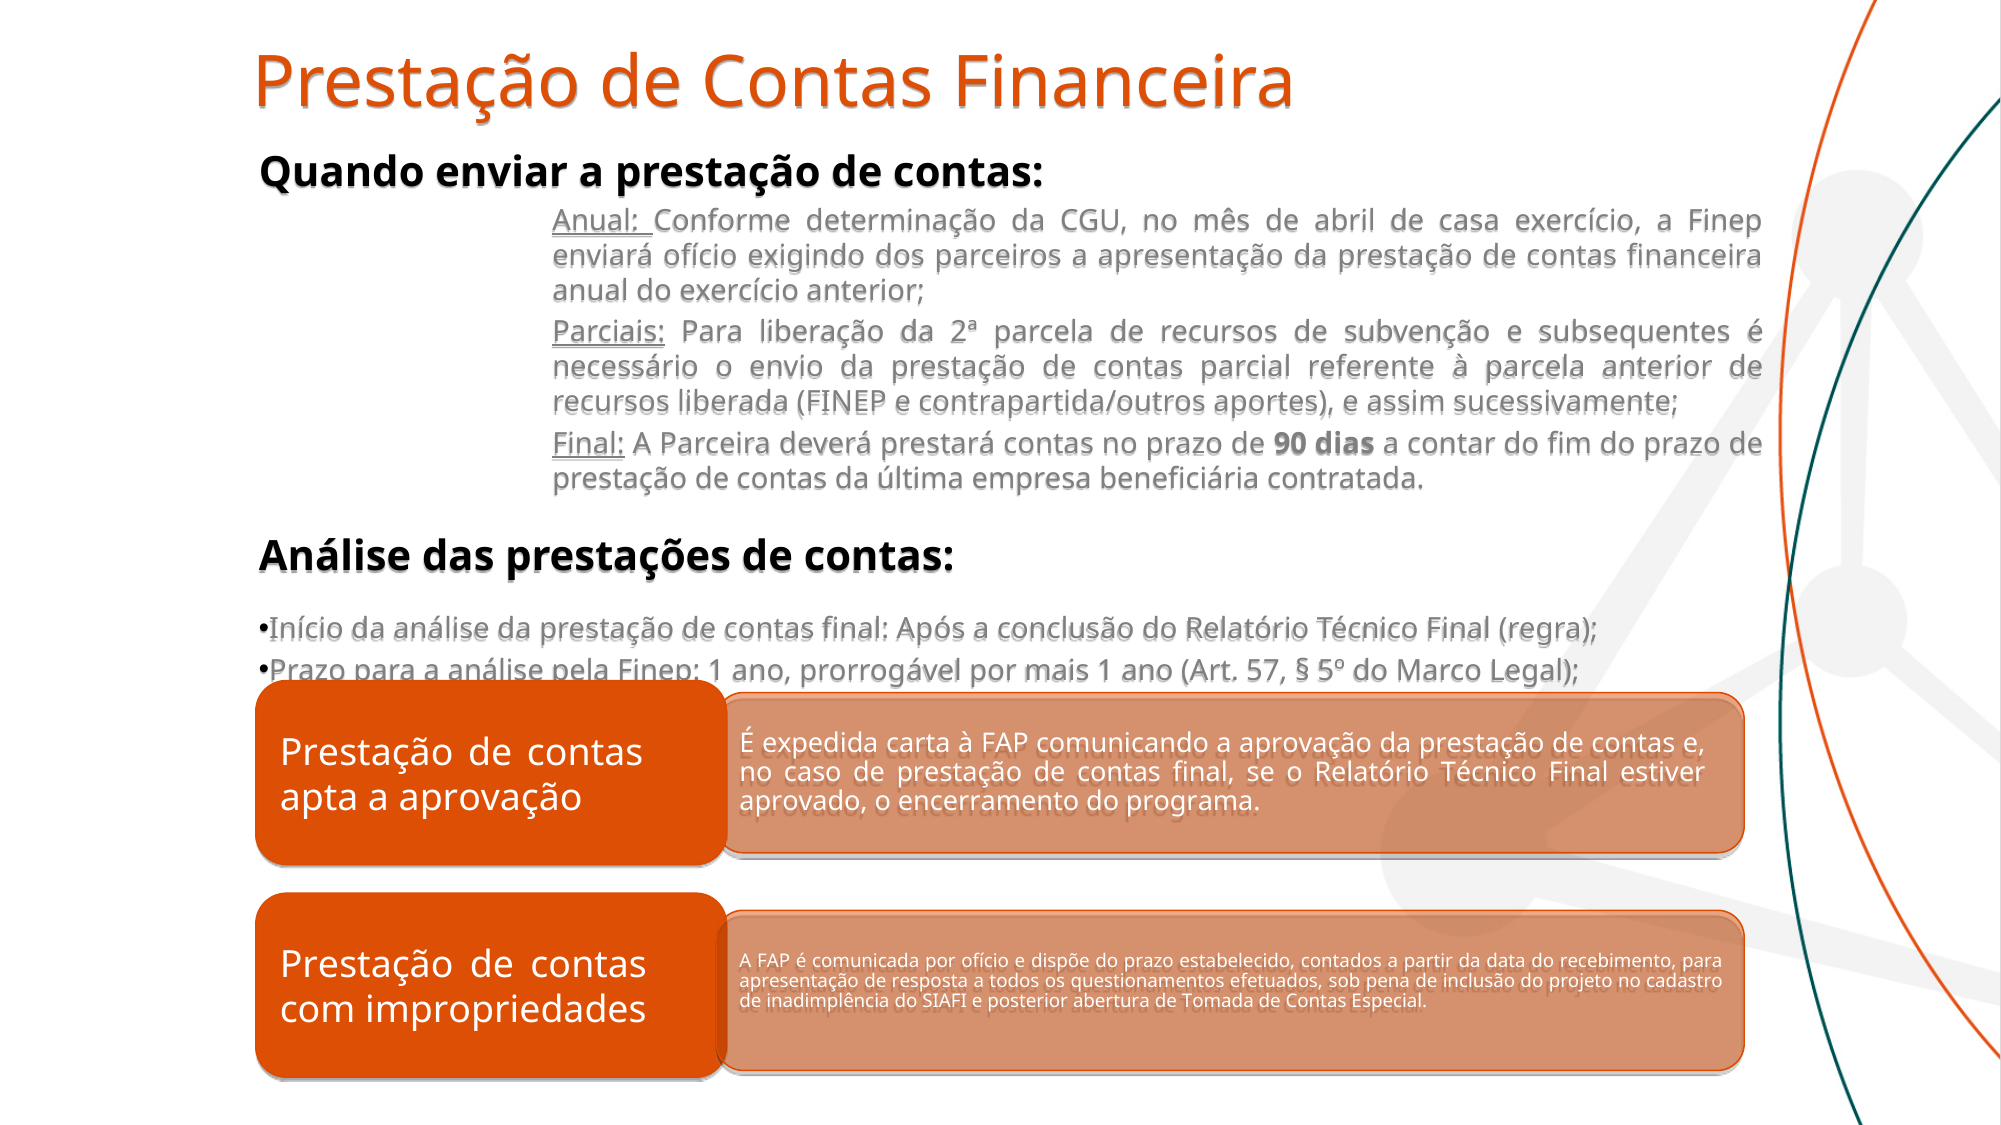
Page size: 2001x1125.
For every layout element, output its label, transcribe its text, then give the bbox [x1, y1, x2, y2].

text_box Quando enviar a prestação de contas: Anual: Conforme determinação da CGU, no mês de abril de casa exercício, a Finep enviará ofício exigindo dos parceiros a apresentação da prestação de contas financeira anual do exercício anterior; Parciais: Para liberação da 2ª parcela de recursos de subvenção e subsequentes é necessário o envio da prestação de contas parcial referente à parcela anterior de recursos liberada (FINEP e contrapartida/outros aportes), e assim sucessivamente; Final: A Parceira deverá prestará contas no prazo de 90 dias a contar do fim do prazo de prestação de contas da última empresa beneficiária contratada. Análise das prestações de contas: Início da análise da prestação de contas final: Após a conclusão do Relatório Técnico Final (regra); Prazo para a análise pela Finep: 1 ano, prorrogável por mais 1 ano (Art. 57, § 5º do Marco Legal); [244, 137, 1780, 1000]
text_box É expedida carta à FAP comunicando a aprovação da prestação de contas e, no caso de prestação de contas final, se o Relatório Técnico Final estiver aprovado, o encerramento do programa. [725, 692, 1745, 853]
text_box Prestação de contas apta a aprovação [255, 680, 727, 865]
text_box Prestação de Contas Financeira [237, 27, 1343, 138]
text_box A FAP é comunicada por ofício e dispõe do prazo estabelecido, contados a partir da data do recebimento, para apresentação de resposta a todos os questionamentos efetuados, sob pena de inclusão do projeto no cadastro de inadimplência do SIAFI e posterior abertura de Tomada de Contas Especial. [716, 910, 1745, 1071]
text_box Prestação de contas com impropriedades [255, 893, 726, 1078]
